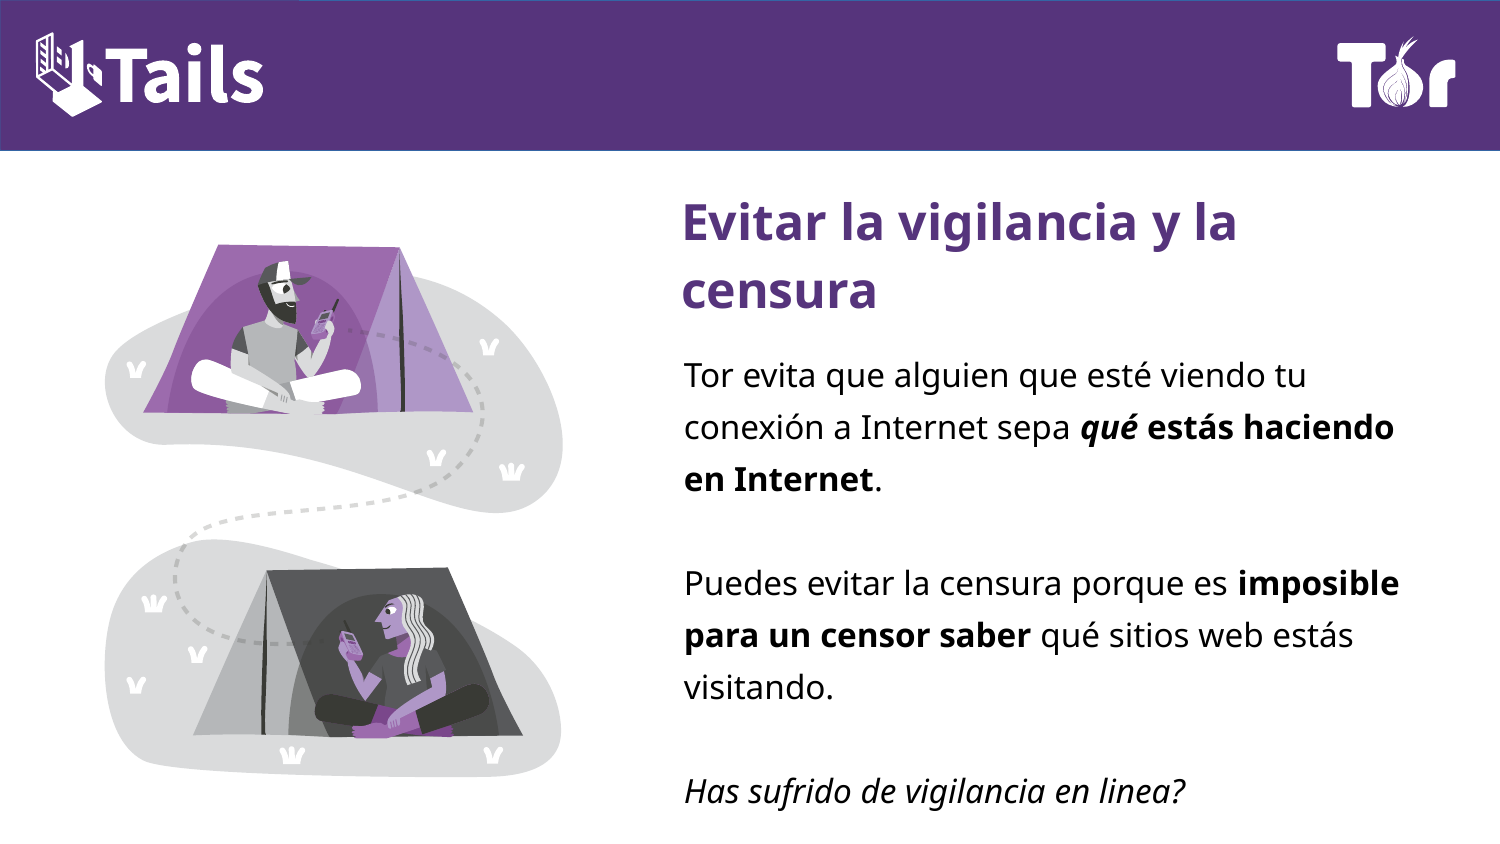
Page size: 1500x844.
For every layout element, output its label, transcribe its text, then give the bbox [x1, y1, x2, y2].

title Evitar la vigilancia y la censura [680, 197, 1426, 314]
text_box Tor evita que alguien que esté viendo tu conexión a Internet sepa qué estás haciendo en Internet. Puedes evitar la censura porque es imposible para un censor saber qué sitios web estás visitando. Has sufrido de vigilancia en linea? Has sufrido algún bloqueo al acceder a alguna web? [669, 337, 1457, 785]
picture [92, 232, 574, 782]
